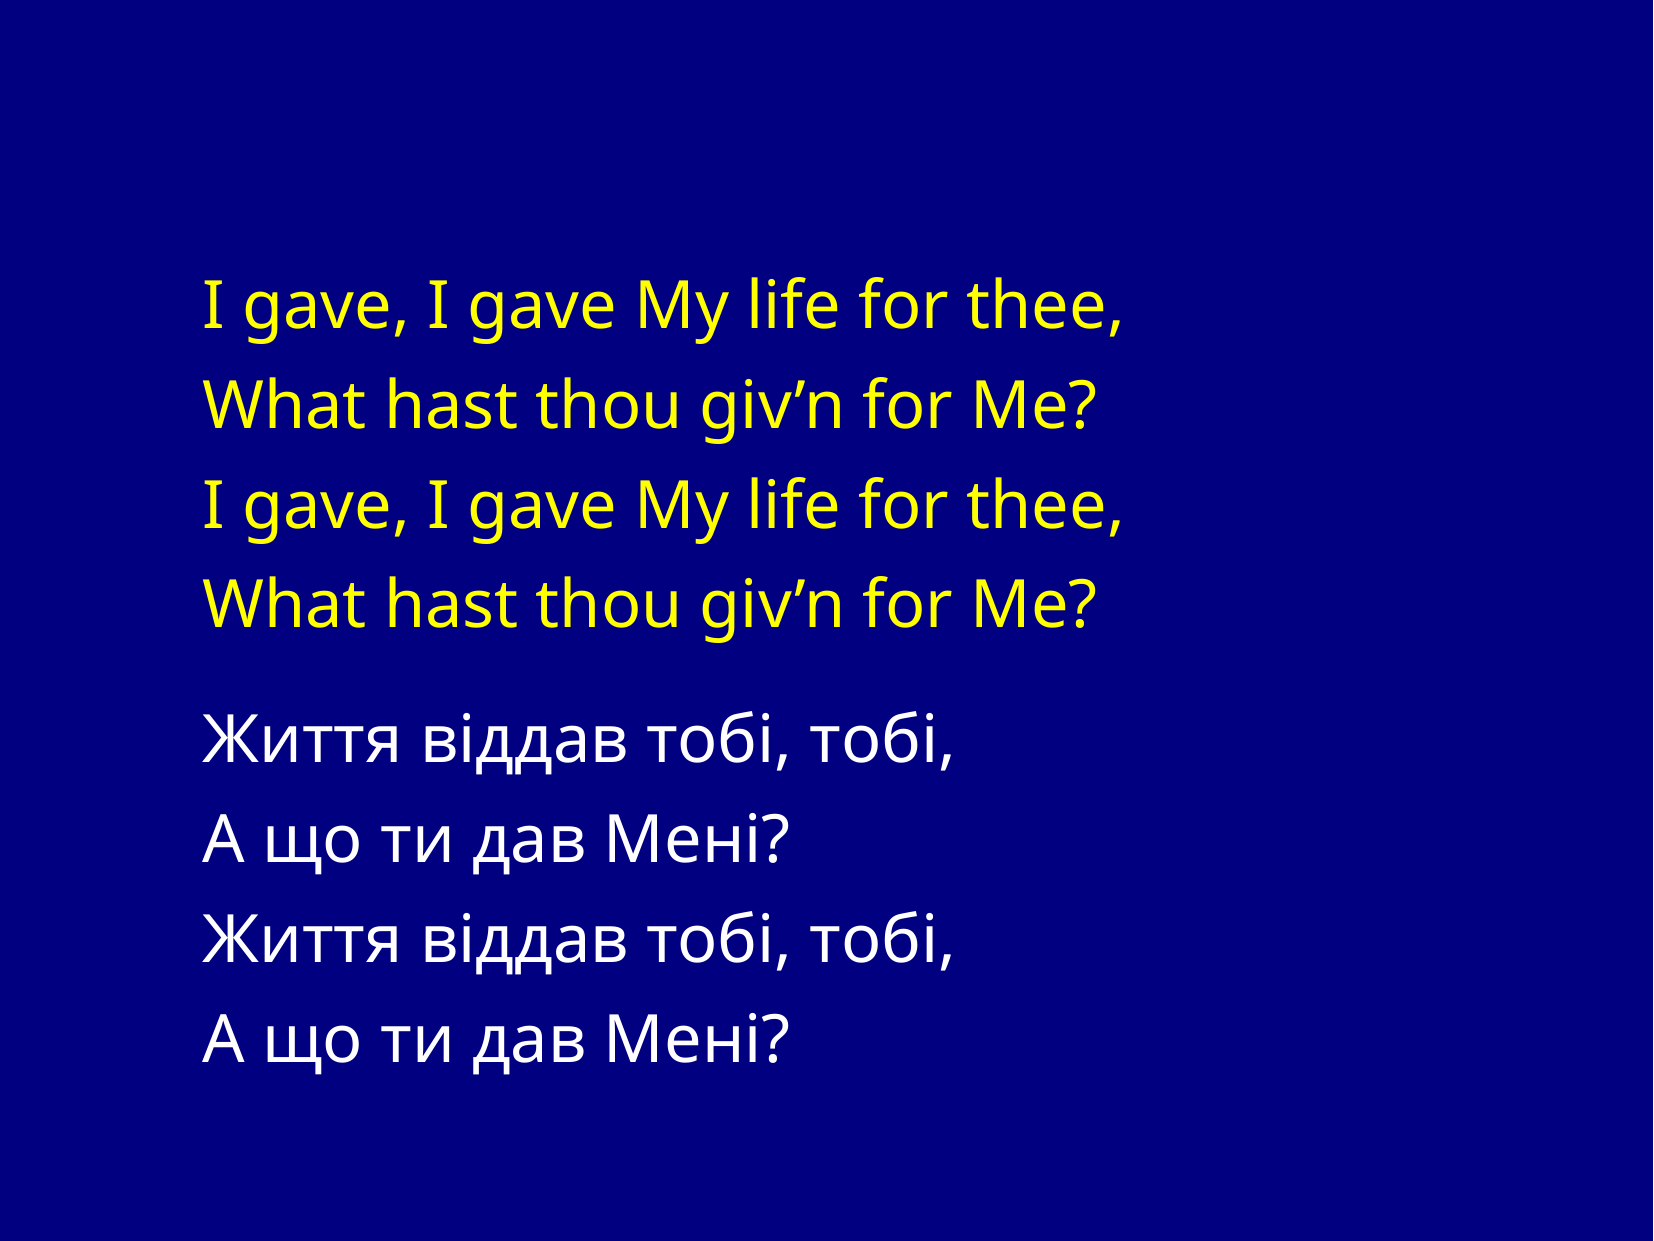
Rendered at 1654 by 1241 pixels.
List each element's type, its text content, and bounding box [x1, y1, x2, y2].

text_box I gave, I gave My life for thee, What hast thou giv’n for Me? I gave, I gave My life for thee, What hast thou giv’n for Me? [75, 150, 1576, 638]
text_box Життя віддав тобі, тобі, А що ти дав Мені? Життя віддав тобі, тобі, А що ти дав Мені? [75, 675, 1576, 1163]
